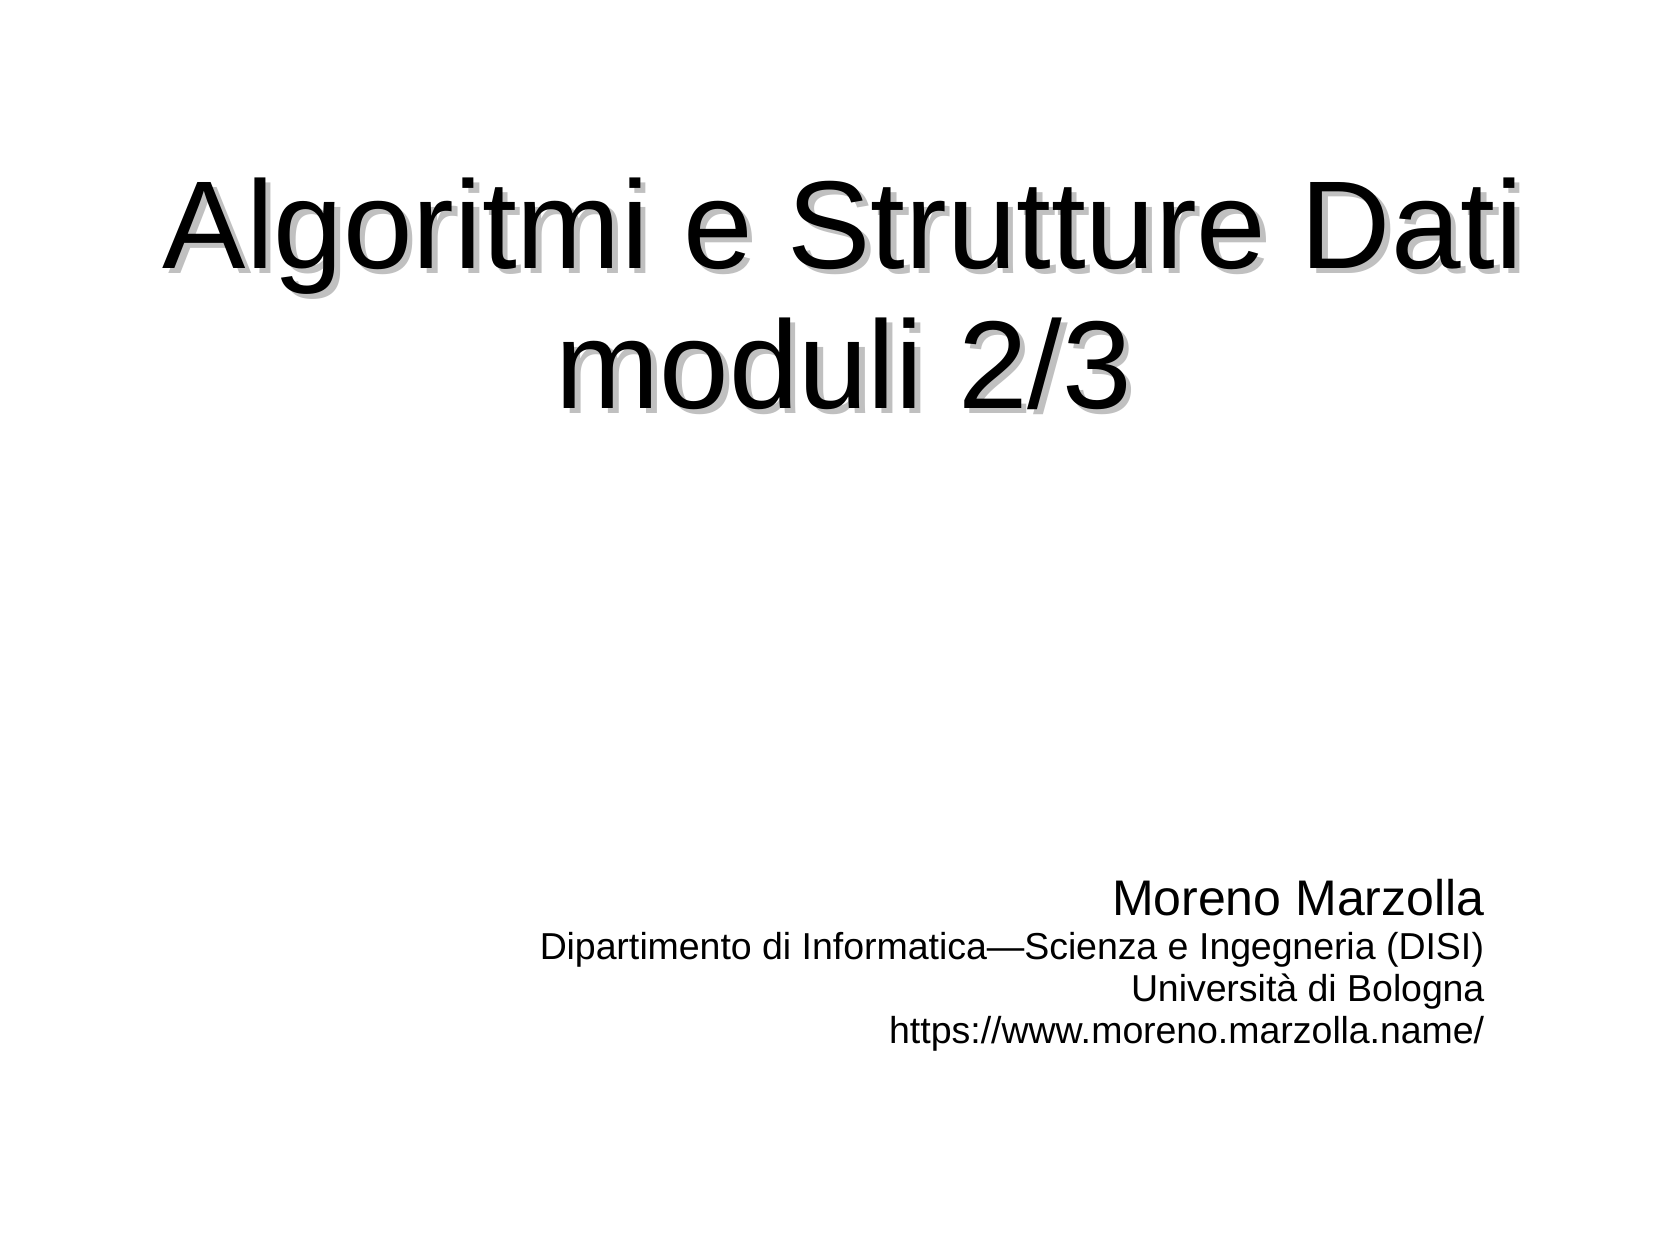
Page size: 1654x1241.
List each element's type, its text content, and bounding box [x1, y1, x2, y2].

text_box Moreno Marzolla Dipartimento di Informatica—Scienza e Ingegneria (DISI) Università di Bologna https://www.moreno.marzolla.name/ [525, 862, 1545, 1060]
text_box Algoritmi e Strutture Dati moduli 2/3 [75, 147, 1613, 443]
